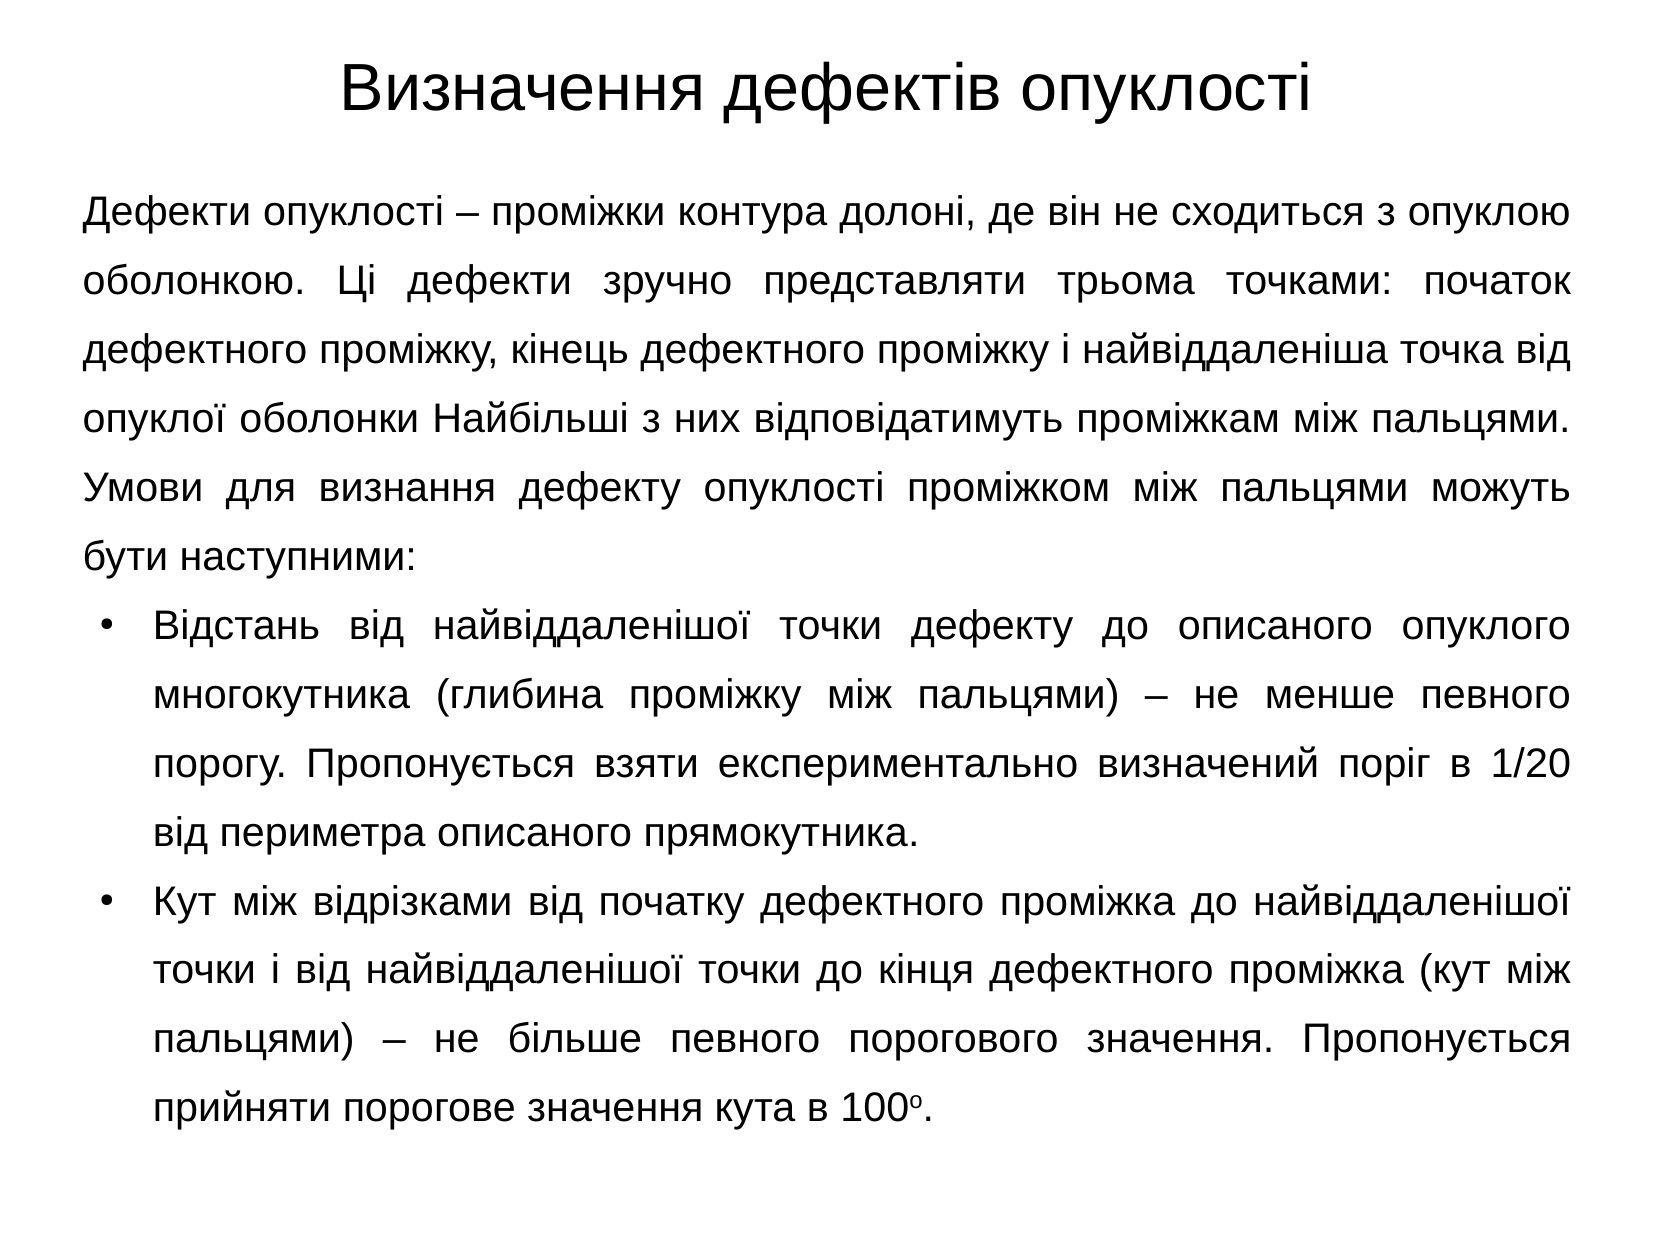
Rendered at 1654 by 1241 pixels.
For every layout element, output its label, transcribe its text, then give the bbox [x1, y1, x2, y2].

list Дефекти опуклості – проміжки контура долоні, де він не сходиться з опуклою оболонкою. Ці дефекти зручно представляти трьома точками: початок дефектного проміжку, кінець дефектного проміжку і найвіддаленіша точка від опуклої оболонки Найбільші з них відповідатимуть проміжкам між пальцями. Умови для визнання дефекту опуклості проміжком між пальцями можуть бути наступними: Відстань від найвіддаленішої точки дефекту до описаного опуклого многокутника (глибина проміжку між пальцями) – не менше певного порогу. Пропонується взяти експериментально визначений поріг в 1/20 від периметра описаного прямокутника. Кут між відрізками від початку дефектного проміжка до найвіддаленішої точки і від найвіддаленішої точки до кінця дефектного проміжка (кут між пальцями) – не більше певного порогового значення. Пропонується прийняти порогове значення кута в 100o. [82, 165, 1571, 1141]
title Визначення дефектів опуклості [82, 49, 1571, 165]
